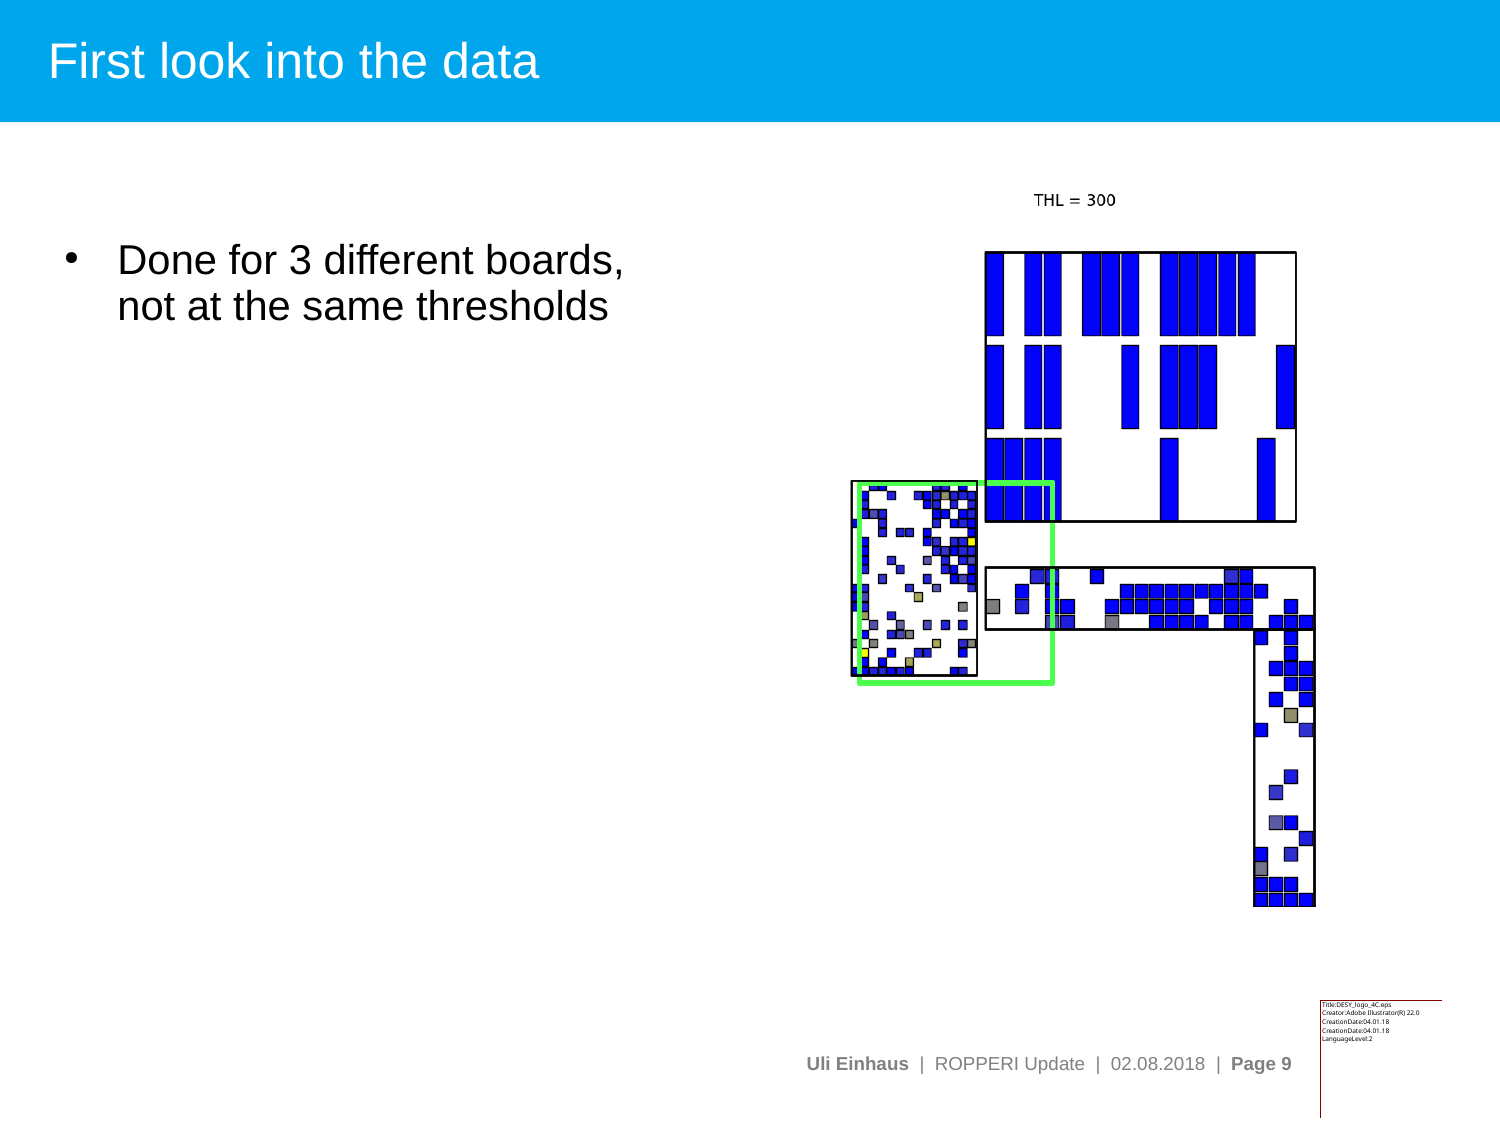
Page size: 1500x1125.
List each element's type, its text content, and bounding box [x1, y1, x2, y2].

title First look into the data [47, 16, 1446, 107]
list Done for 3 different boards, not at the same thresholds [46, 160, 680, 947]
picture [680, 125, 1450, 993]
